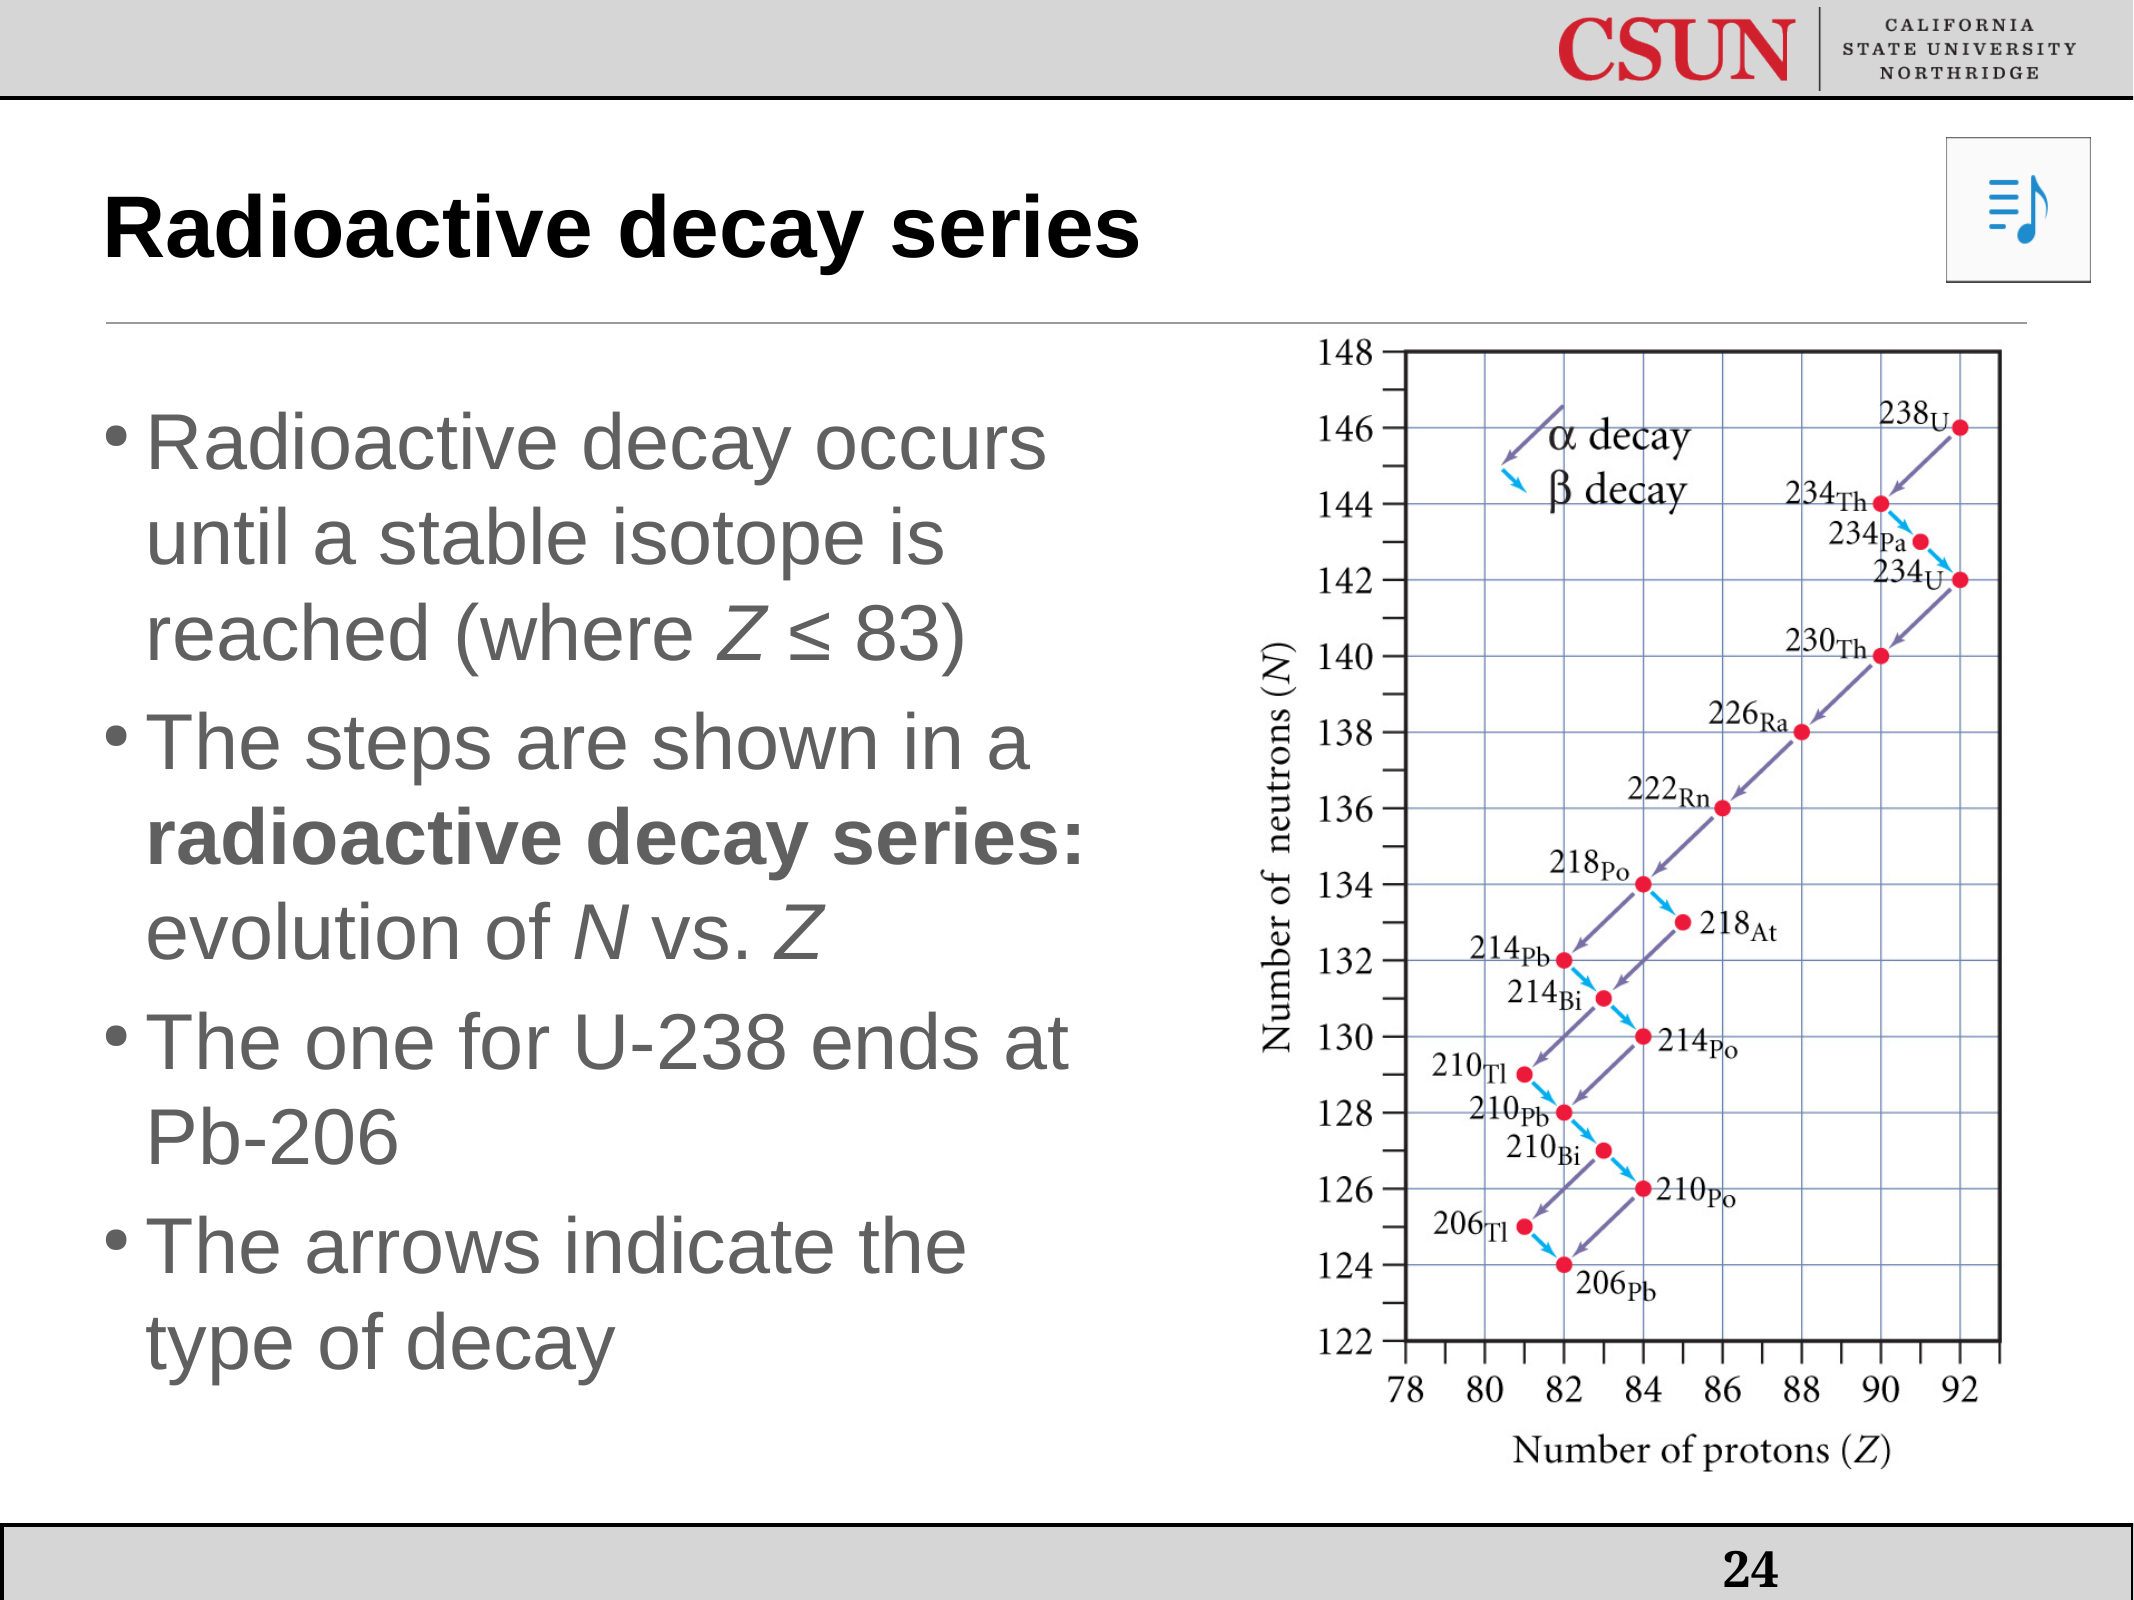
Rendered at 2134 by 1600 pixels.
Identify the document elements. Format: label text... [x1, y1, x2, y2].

title Radioactive decay series [93, 104, 2040, 284]
picture [1559, 7, 2076, 91]
picture [1247, 327, 2013, 1472]
text_box [1944, 136, 2093, 284]
list Radioactive decay occurs until a stable isotope is reached (where Z ≤ 83) The steps are shown in a radioactive decay series: evolution of N vs. Z The one for U-238 ends at Pb-206 The arrows indicate the type of decay [93, 382, 1111, 1460]
